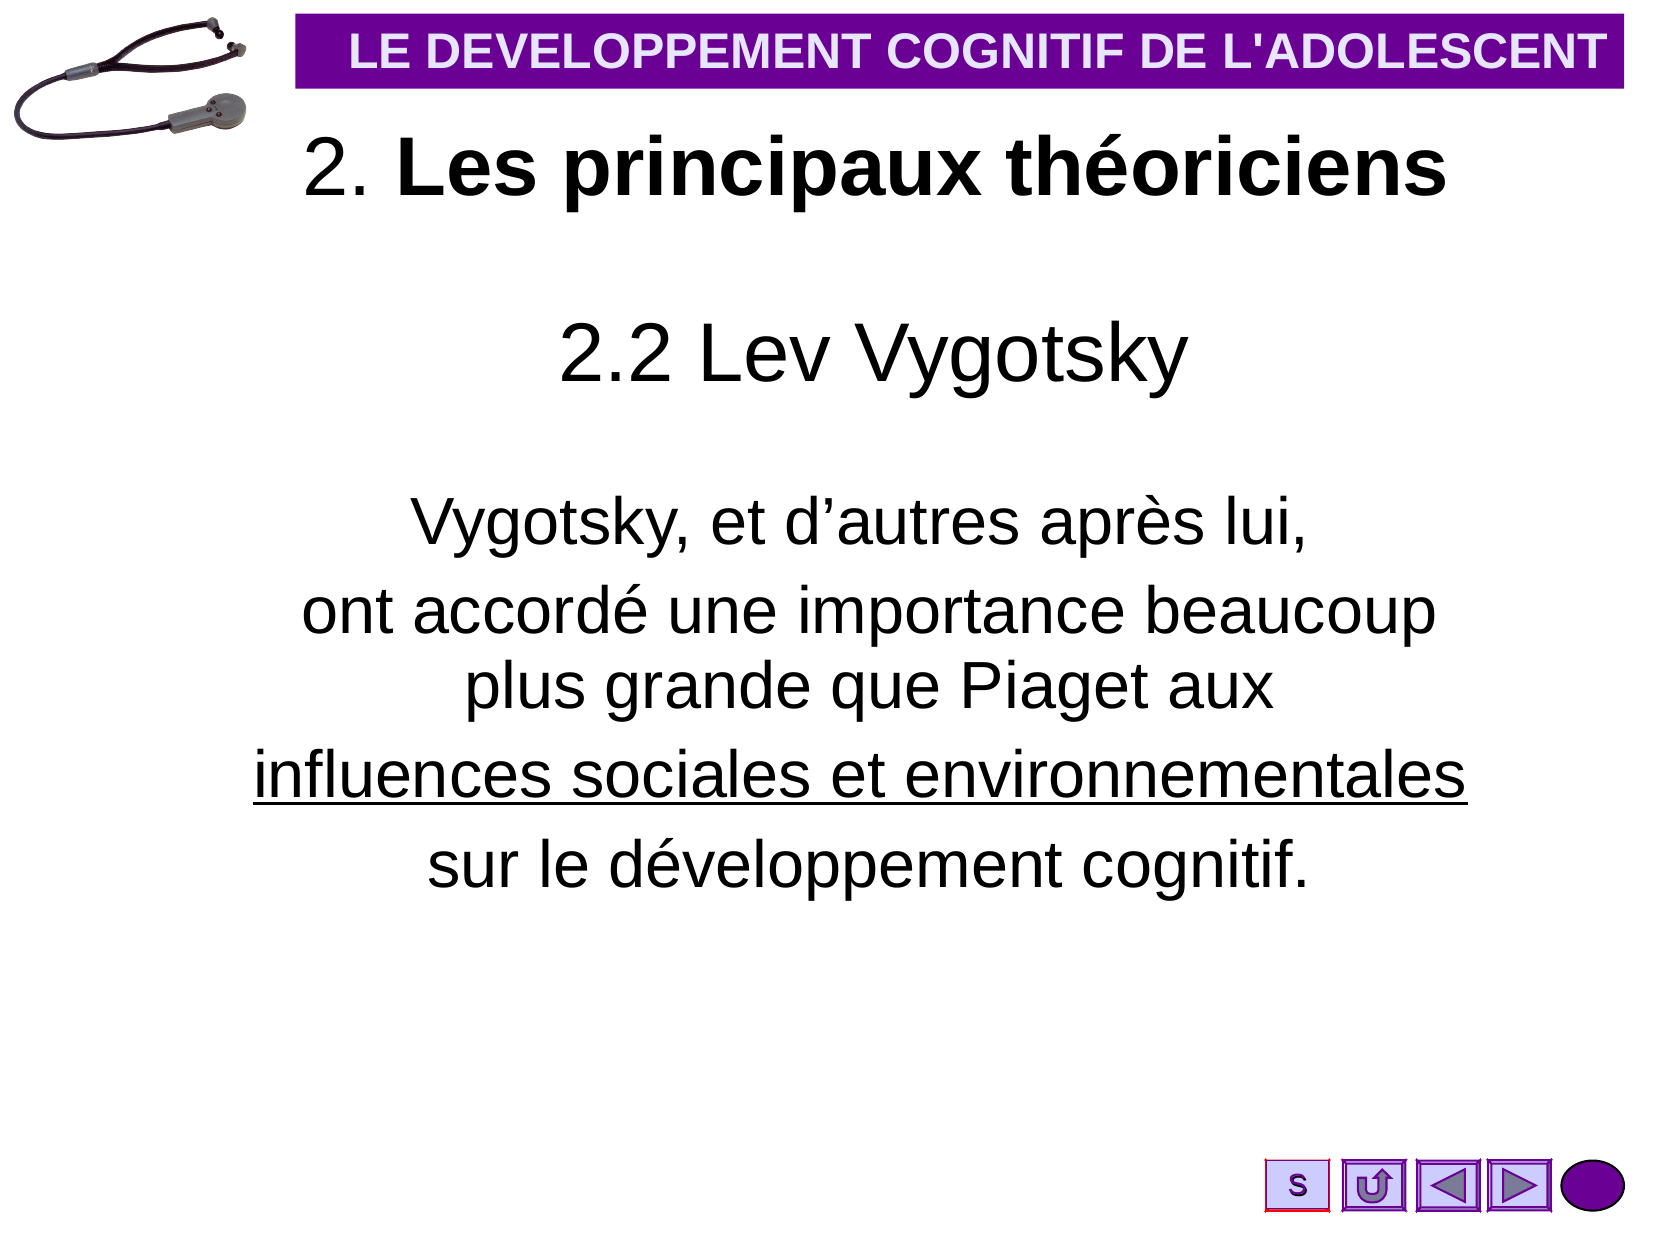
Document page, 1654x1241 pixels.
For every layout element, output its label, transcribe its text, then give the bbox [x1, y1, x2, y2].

text_box 2. Les principaux théoriciens 2.2 Lev Vygotsky [287, 112, 1466, 397]
picture [8, 8, 260, 153]
list Vygotsky, et d’autres après lui, ont accordé une importance beaucoup plus grande que Piaget aux influences sociales et environnementales sur le développement cognitif. [177, 397, 1506, 984]
text_box [1561, 1160, 1625, 1211]
text_box LE DEVELOPPEMENT COGNITIF DE L'ADOLESCENT [295, 13, 1625, 89]
